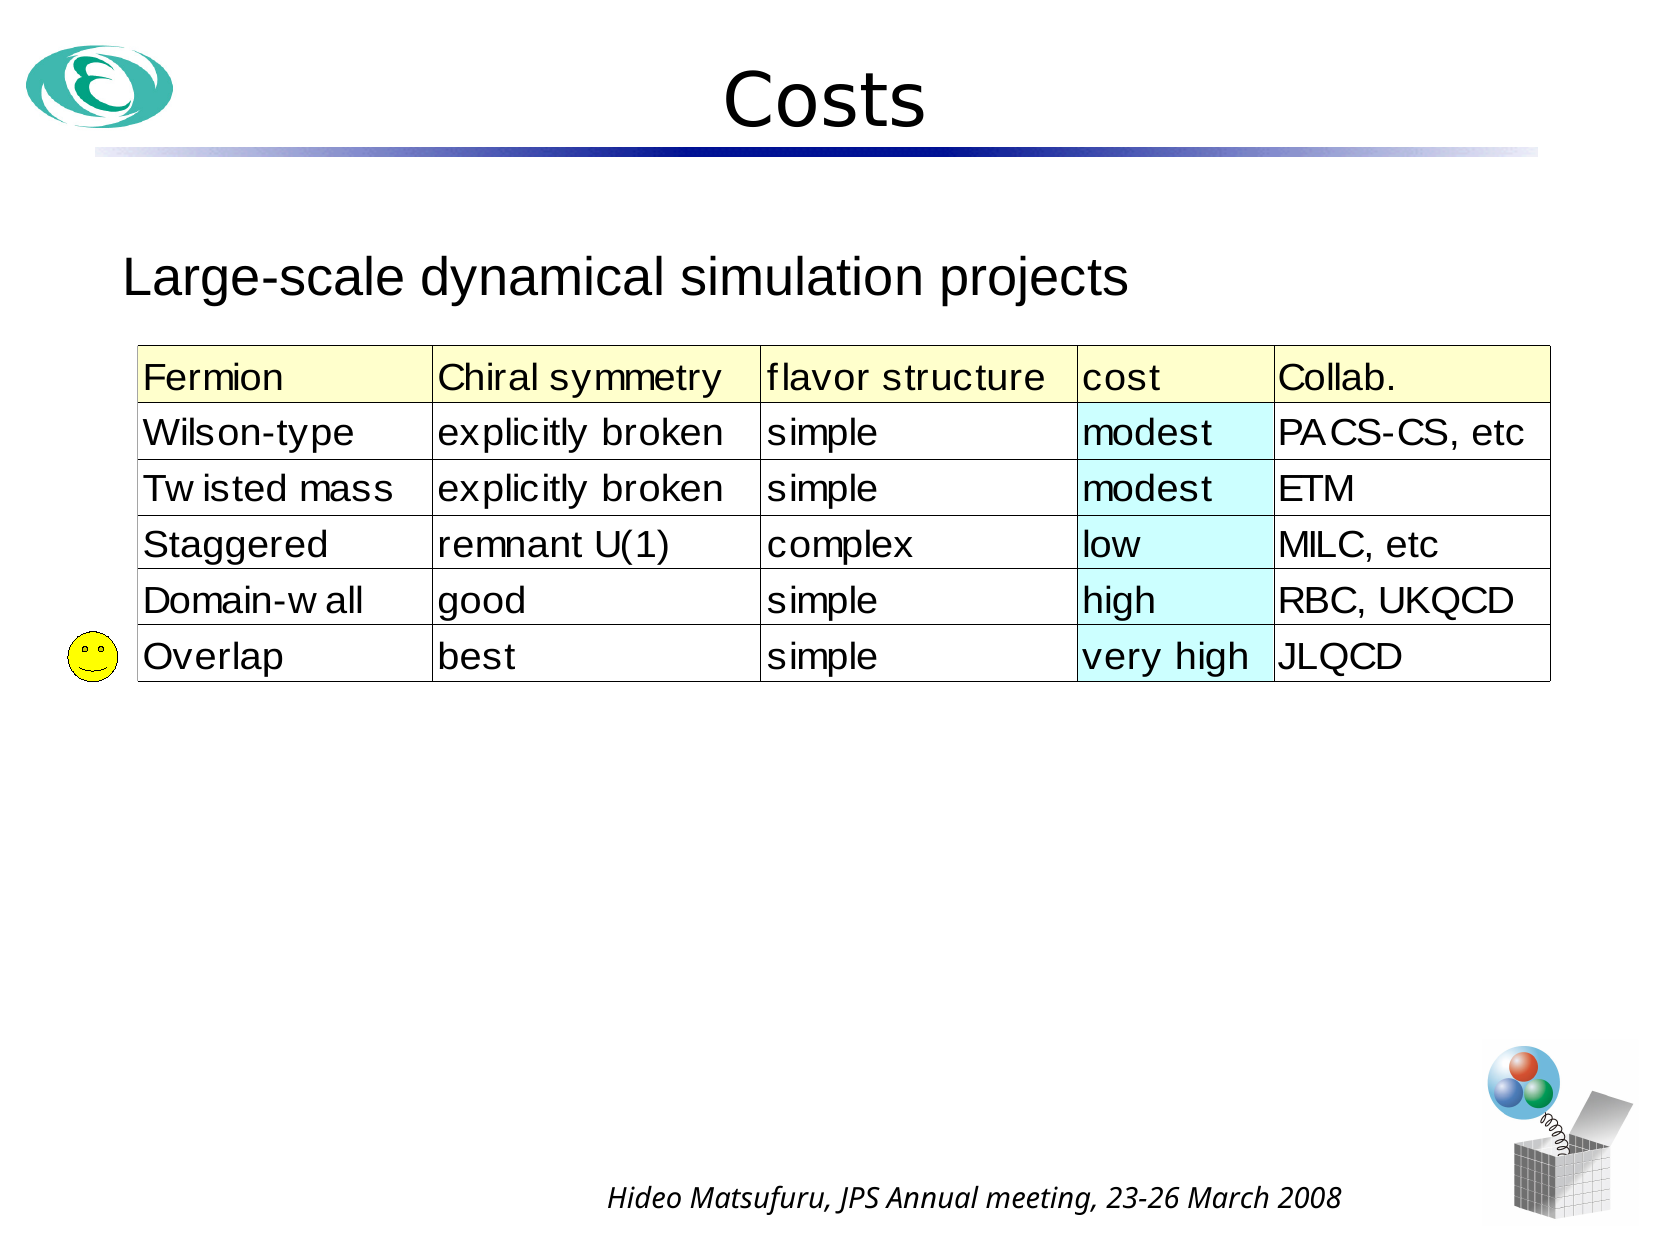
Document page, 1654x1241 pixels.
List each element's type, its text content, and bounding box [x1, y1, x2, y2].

chart [137, 345, 1556, 805]
title Costs [201, 47, 1450, 154]
text_box [67, 631, 118, 682]
picture [95, 147, 1538, 157]
picture [1482, 1039, 1639, 1226]
picture [20, 37, 179, 136]
text_box Large-scale dynamical simulation projects [122, 246, 1131, 315]
